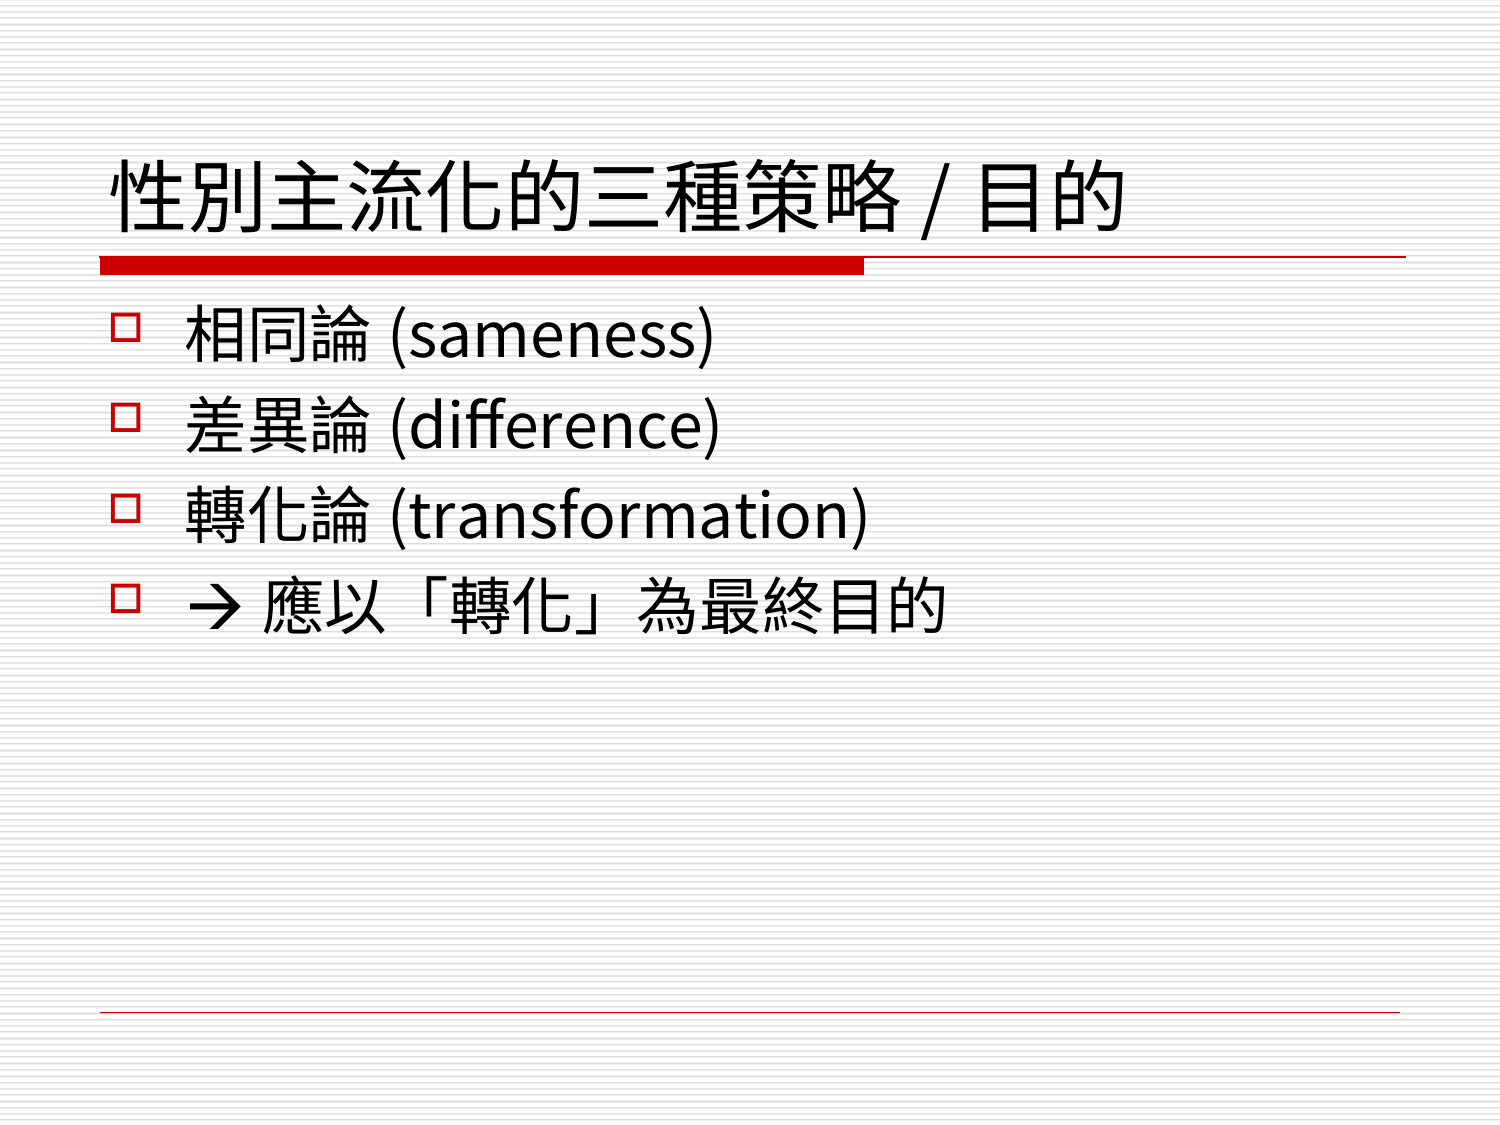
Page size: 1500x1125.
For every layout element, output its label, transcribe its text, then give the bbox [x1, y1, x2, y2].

picture [0, 0, 1500, 1125]
list 相同論(sameness) 差異論(difference) 轉化論(transformation) 應以「轉化」為最終目的 [92, 287, 1406, 988]
title 性別主流化的三種策略/目的 [94, 50, 1407, 250]
